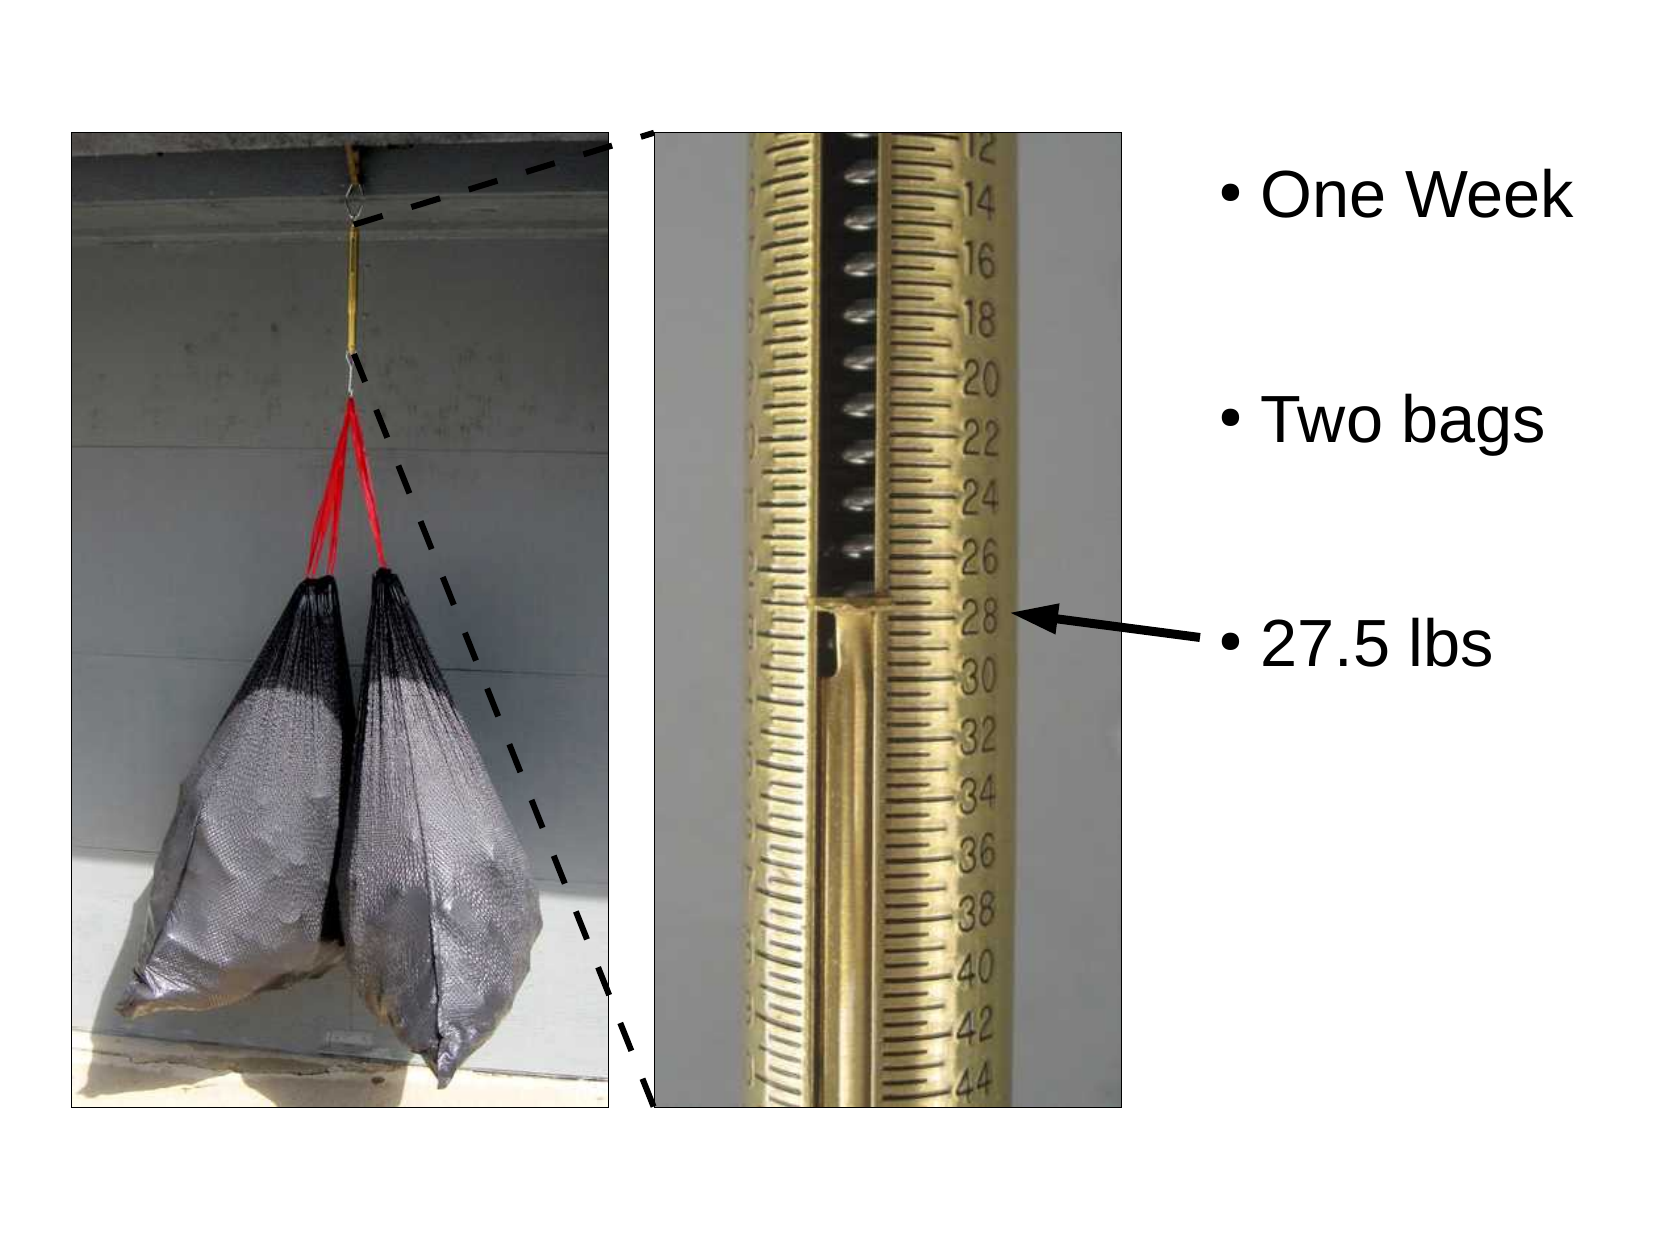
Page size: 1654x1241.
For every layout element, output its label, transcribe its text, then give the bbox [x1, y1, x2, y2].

picture [654, 132, 1122, 1108]
text_box One Week Two bags 27.5 lbs [1203, 150, 1591, 689]
picture [71, 132, 609, 1108]
